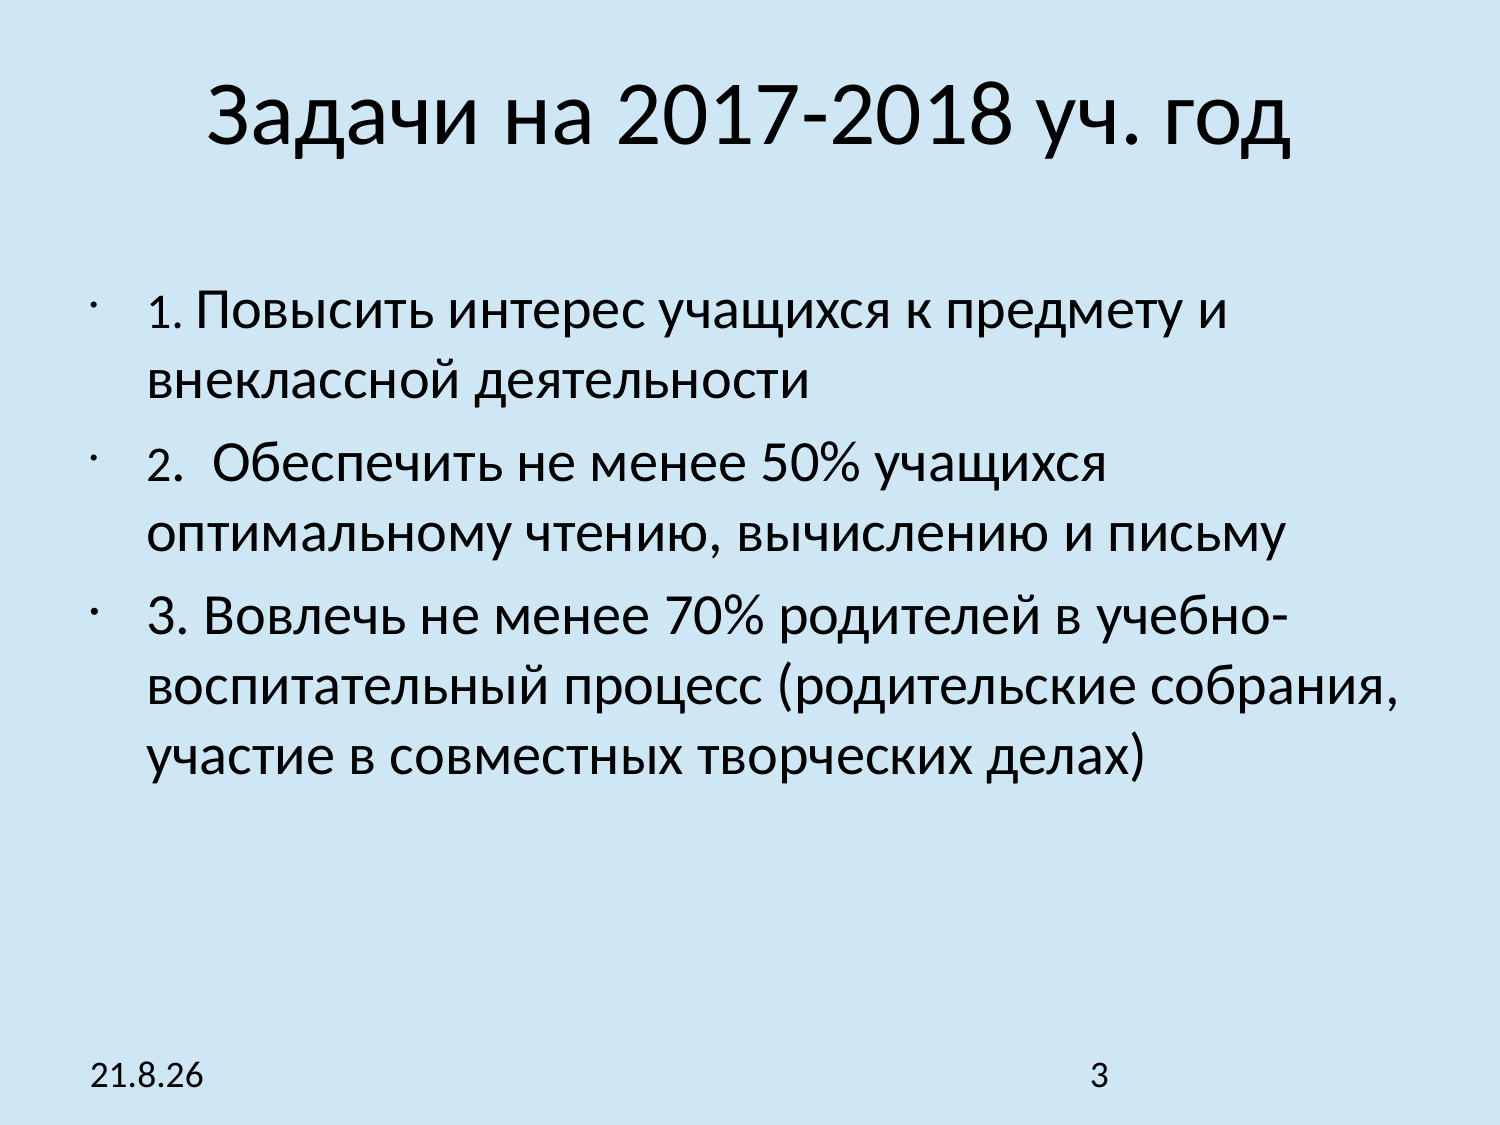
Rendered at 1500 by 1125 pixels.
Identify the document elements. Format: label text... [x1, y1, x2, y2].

title Задачи на 2017-2018 уч. год [75, 45, 1425, 233]
list 1. Повысить интерес учащихся к предмету и внеклассной деятельности 2. Обеспечить не менее 50% учащихся оптимальному чтению, вычислению и письму 3. Вовлечь не менее 70% родителей в учебно-воспитательный процесс (родительские собрания, участие в совместных творческих делах) [75, 262, 1425, 1005]
slide_number 29.4.19 [75, 1042, 425, 1103]
slide_number <номер> [1074, 1042, 1425, 1103]
